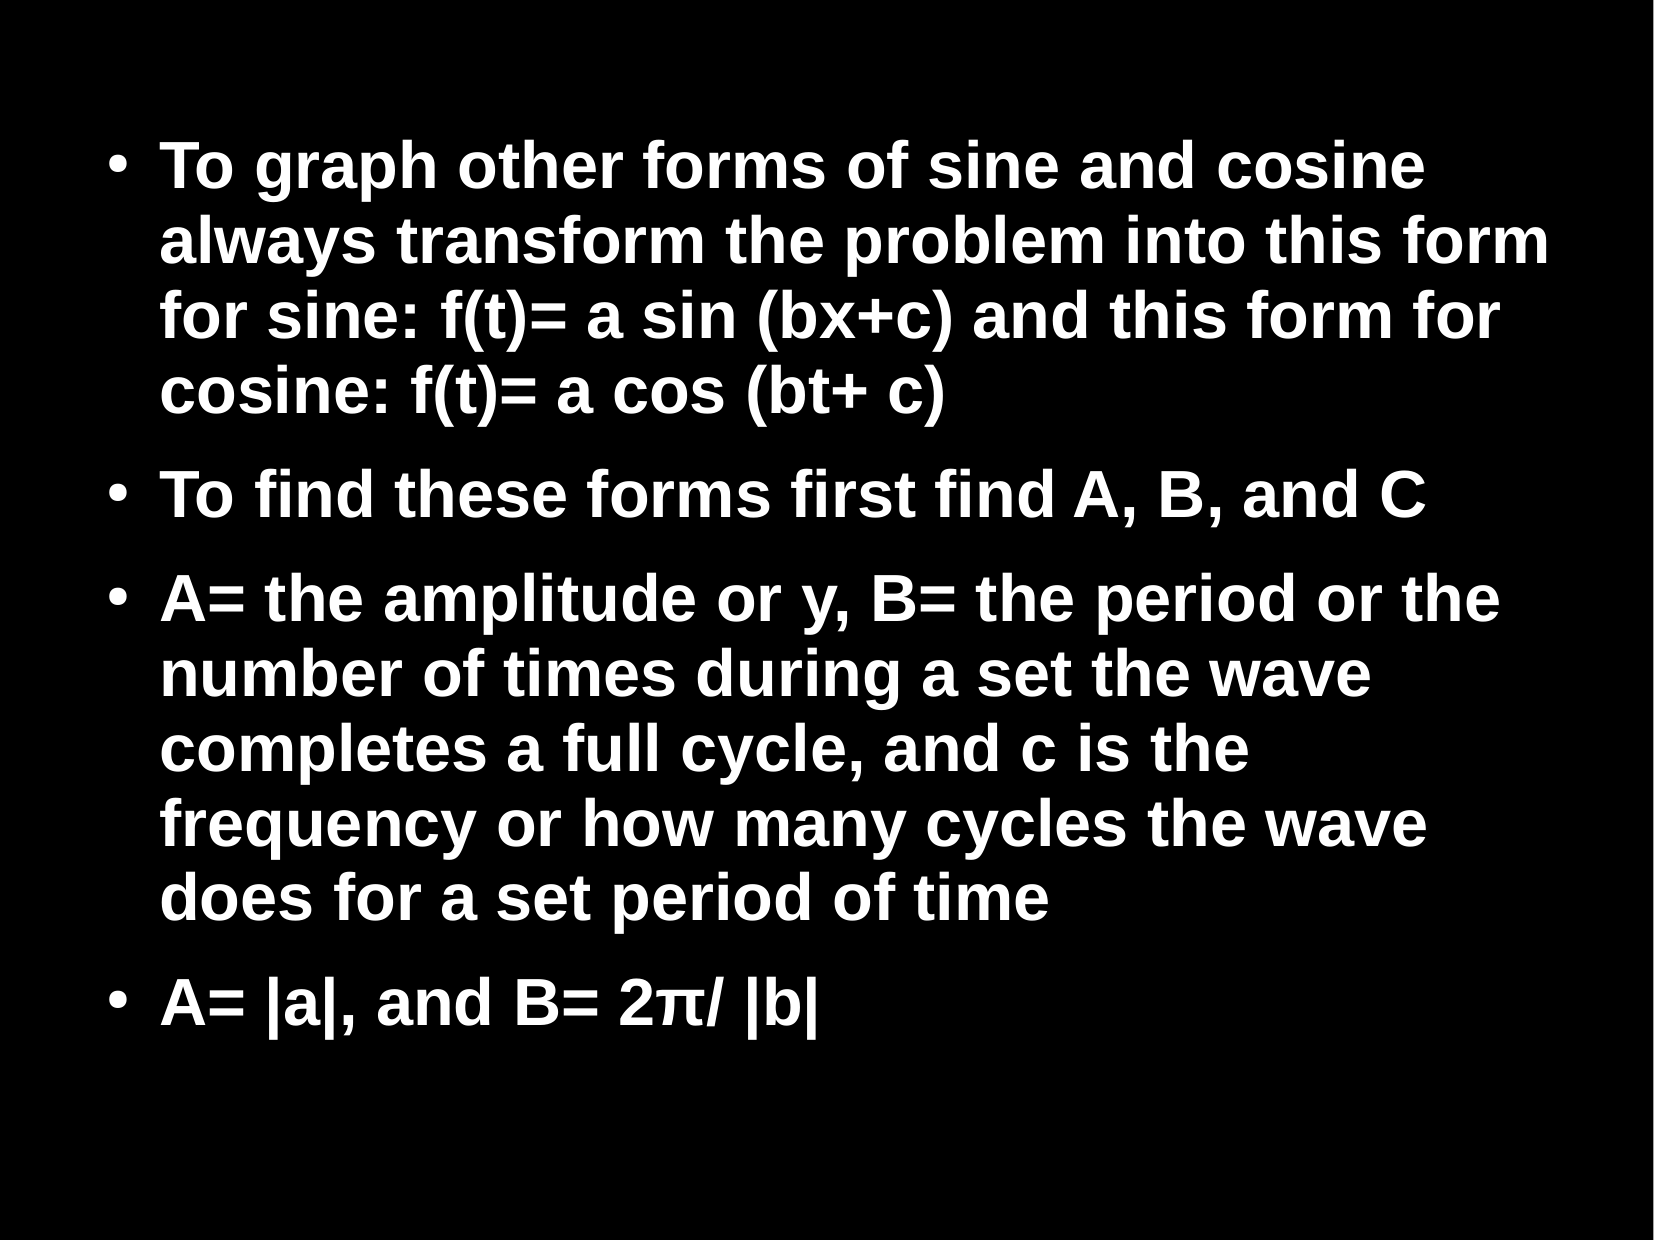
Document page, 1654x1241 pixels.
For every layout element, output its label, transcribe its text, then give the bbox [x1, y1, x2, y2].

list To graph other forms of sine and cosine always transform the problem into this form for sine: f(t)= a sin (bx+c) and this form for cosine: f(t)= a cos (bt+ c) To find these forms first find A, B, and C A= the amplitude or y, B= the period or the number of times during a set the wave completes a full cycle, and c is the frequency or how many cycles the wave does for a set period of time A= |a|, and B= 2π/ |b| [88, 128, 1577, 1034]
